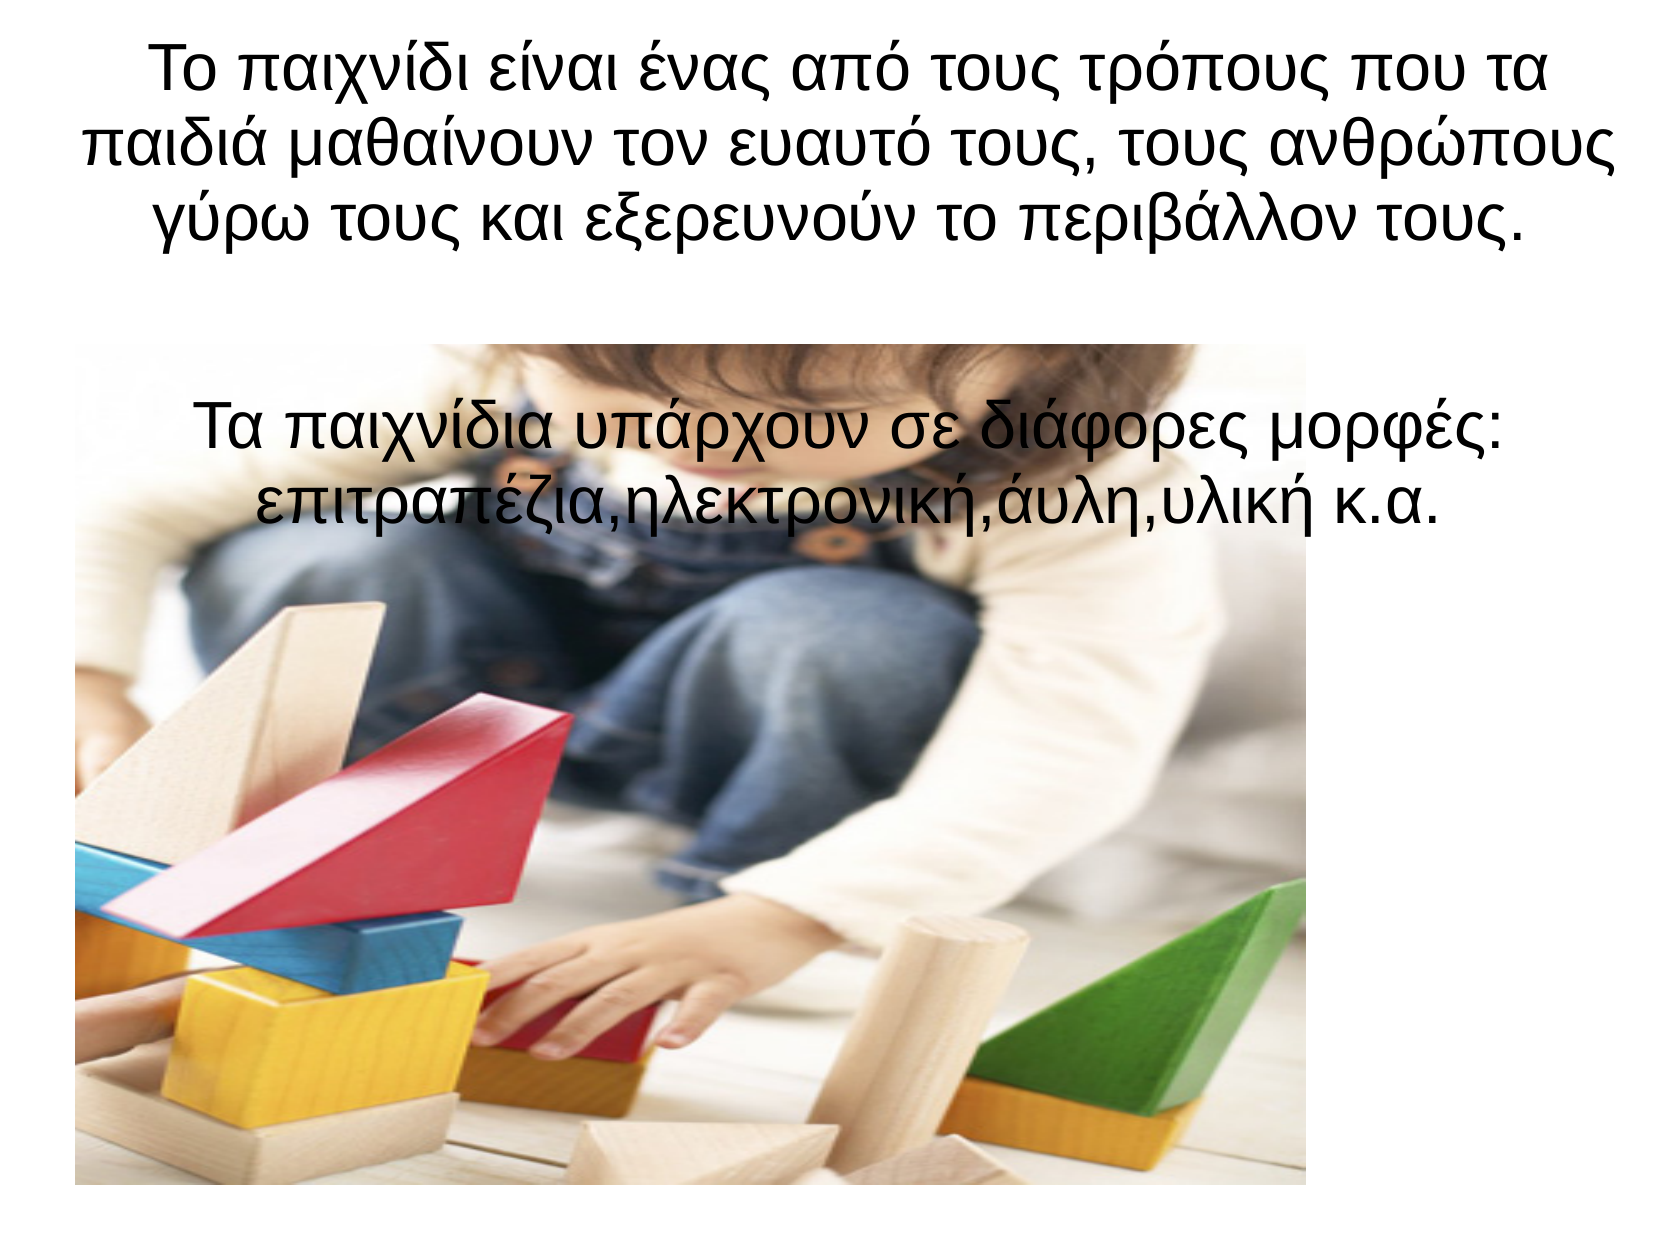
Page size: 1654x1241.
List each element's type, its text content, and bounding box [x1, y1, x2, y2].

list Το παιχνίδι είναι ένας από τους τρόπους που τα παιδιά μαθαίνουν τον ευαυτό τους, τους ανθρώπους γύρω τους και εξερευνούν το περιβάλλον τους. Τα παιχνίδια υπάρχουν σε διάφορες μορφές: επιτραπέζια,ηλεκτρονική,άυλη,υλική κ.α. [64, 30, 1636, 1096]
picture [75, 1096, 1306, 1186]
